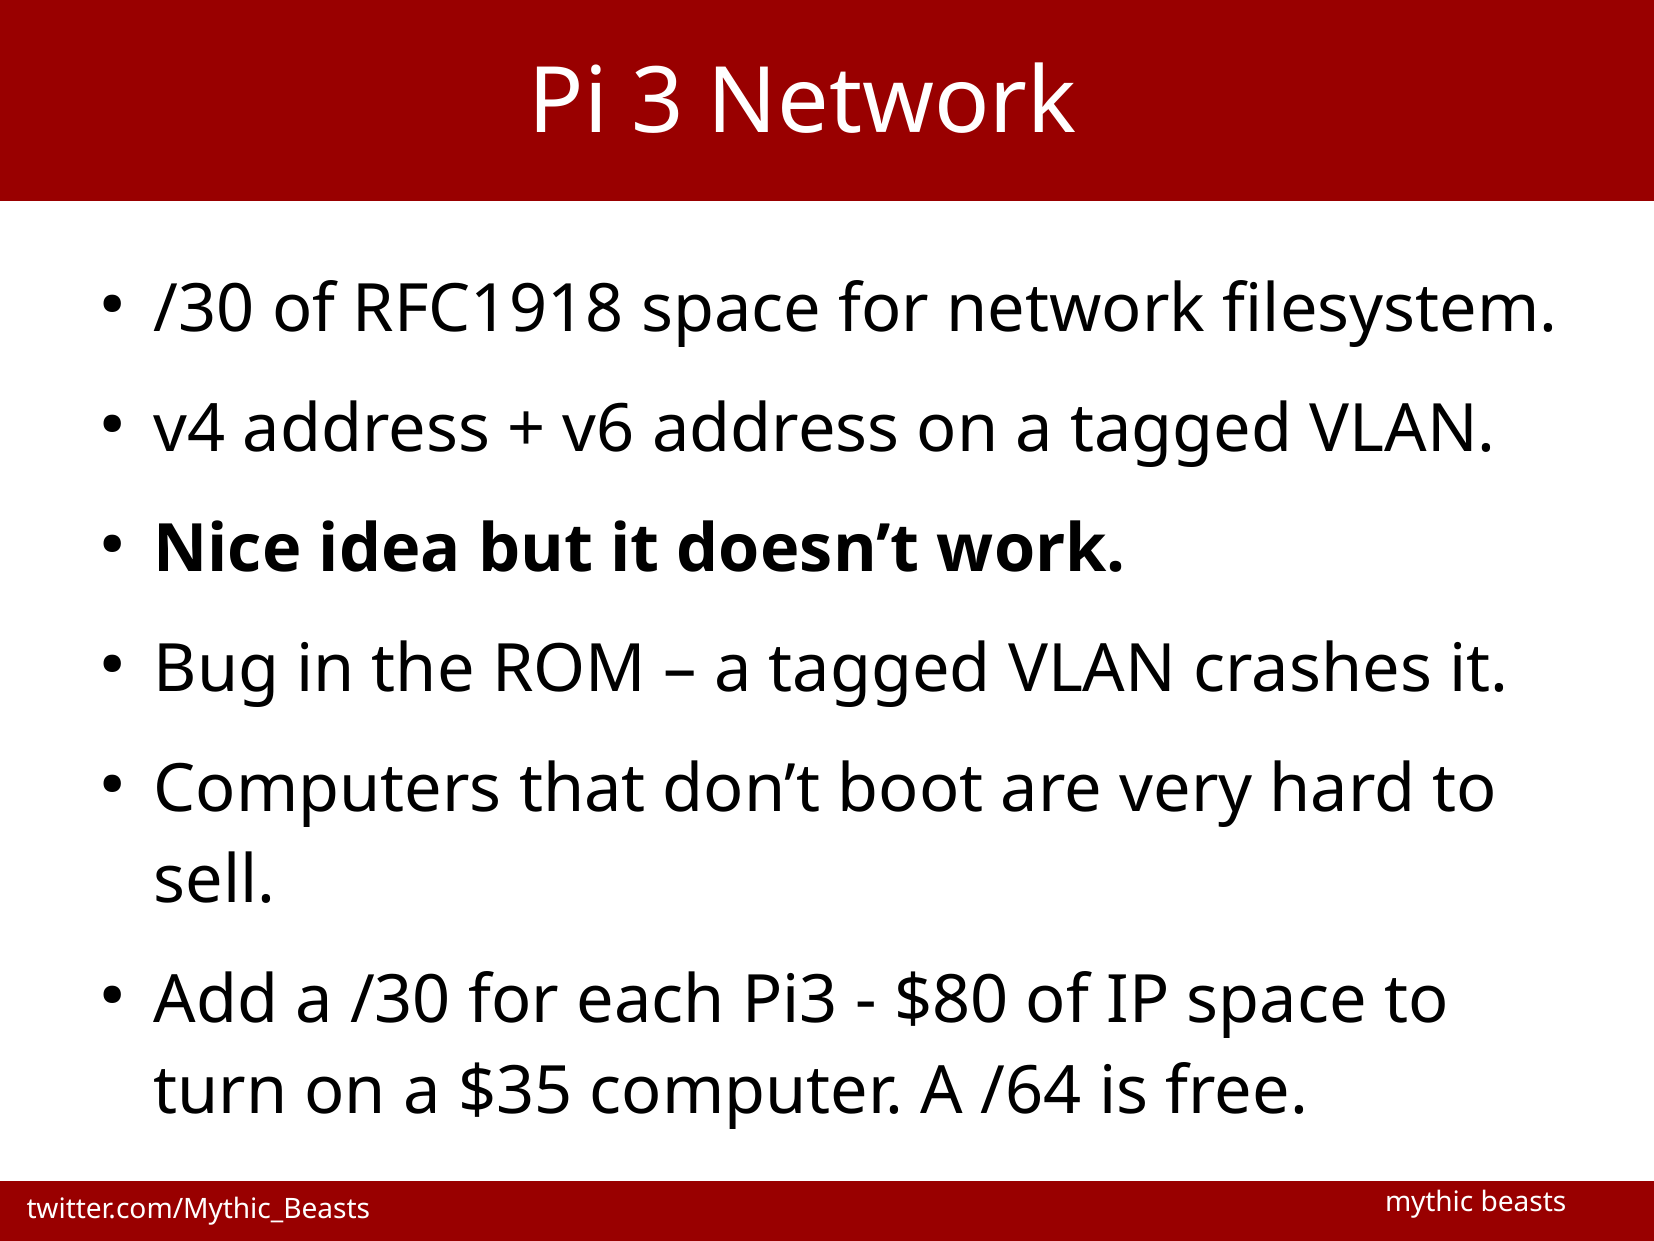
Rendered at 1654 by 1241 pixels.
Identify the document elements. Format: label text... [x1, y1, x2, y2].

list /30 of RFC1918 space for network filesystem. v4 address + v6 address on a tagged VLAN. Nice idea but it doesn’t work. Bug in the ROM – a tagged VLAN crashes it. Computers that don’t boot are very hard to sell. Add a /30 for each Pi3 - $80 of IP space to turn on a $35 computer. A /64 is free. [82, 259, 1571, 1063]
title Pi 3 Network [59, 0, 1548, 201]
